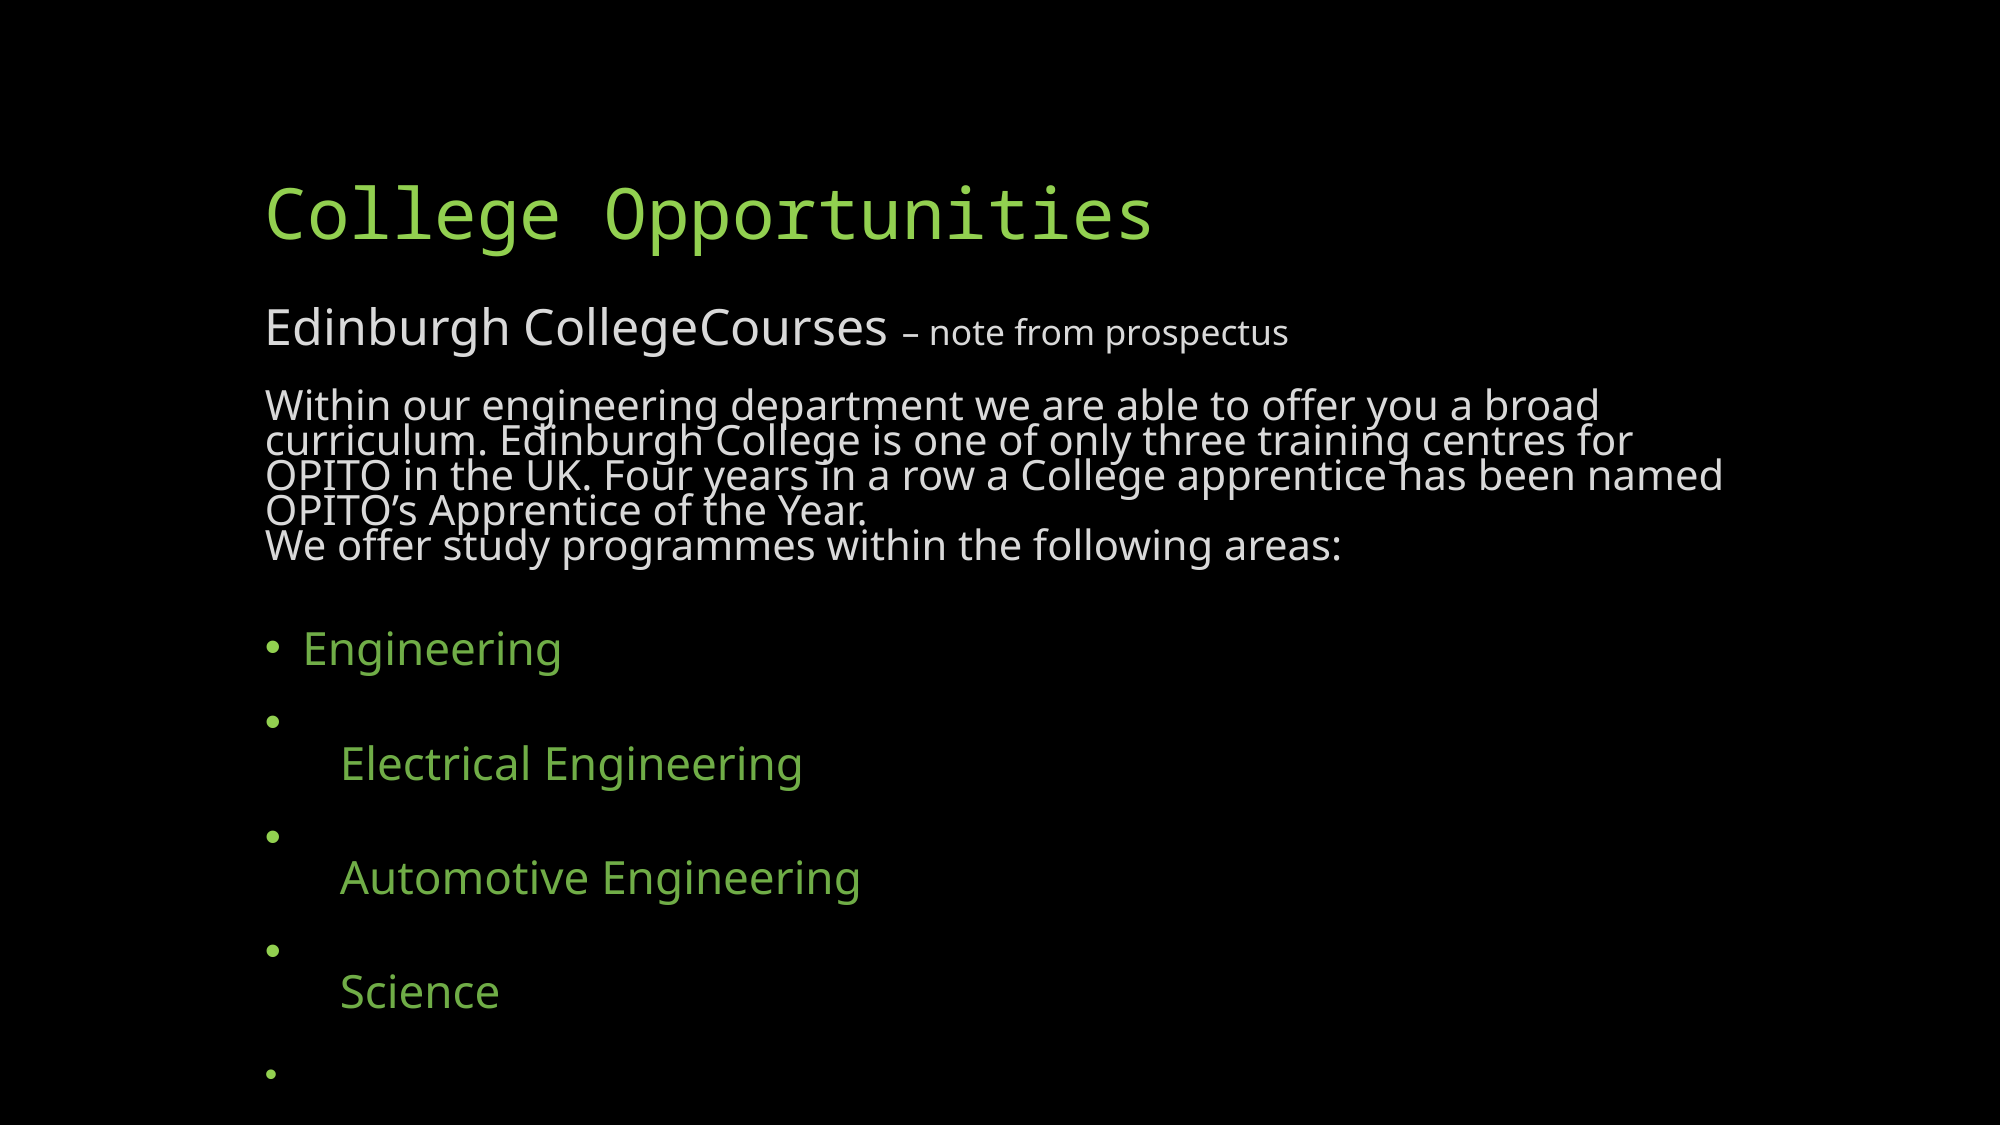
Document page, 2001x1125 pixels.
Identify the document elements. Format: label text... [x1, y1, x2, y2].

title College Opportunities [249, 75, 1750, 263]
list Edinburgh College Courses – note from prospectus Within our engineering department we are able to offer you a broad curriculum. Edinburgh College is one of only three training centres for OPITO in the UK. Four years in a row a College apprentice has been named OPITO’s Apprentice of the Year. We offer study programmes within the following areas: Engineering Electrical Engineering Automotive Engineering Science [249, 299, 1750, 1077]
